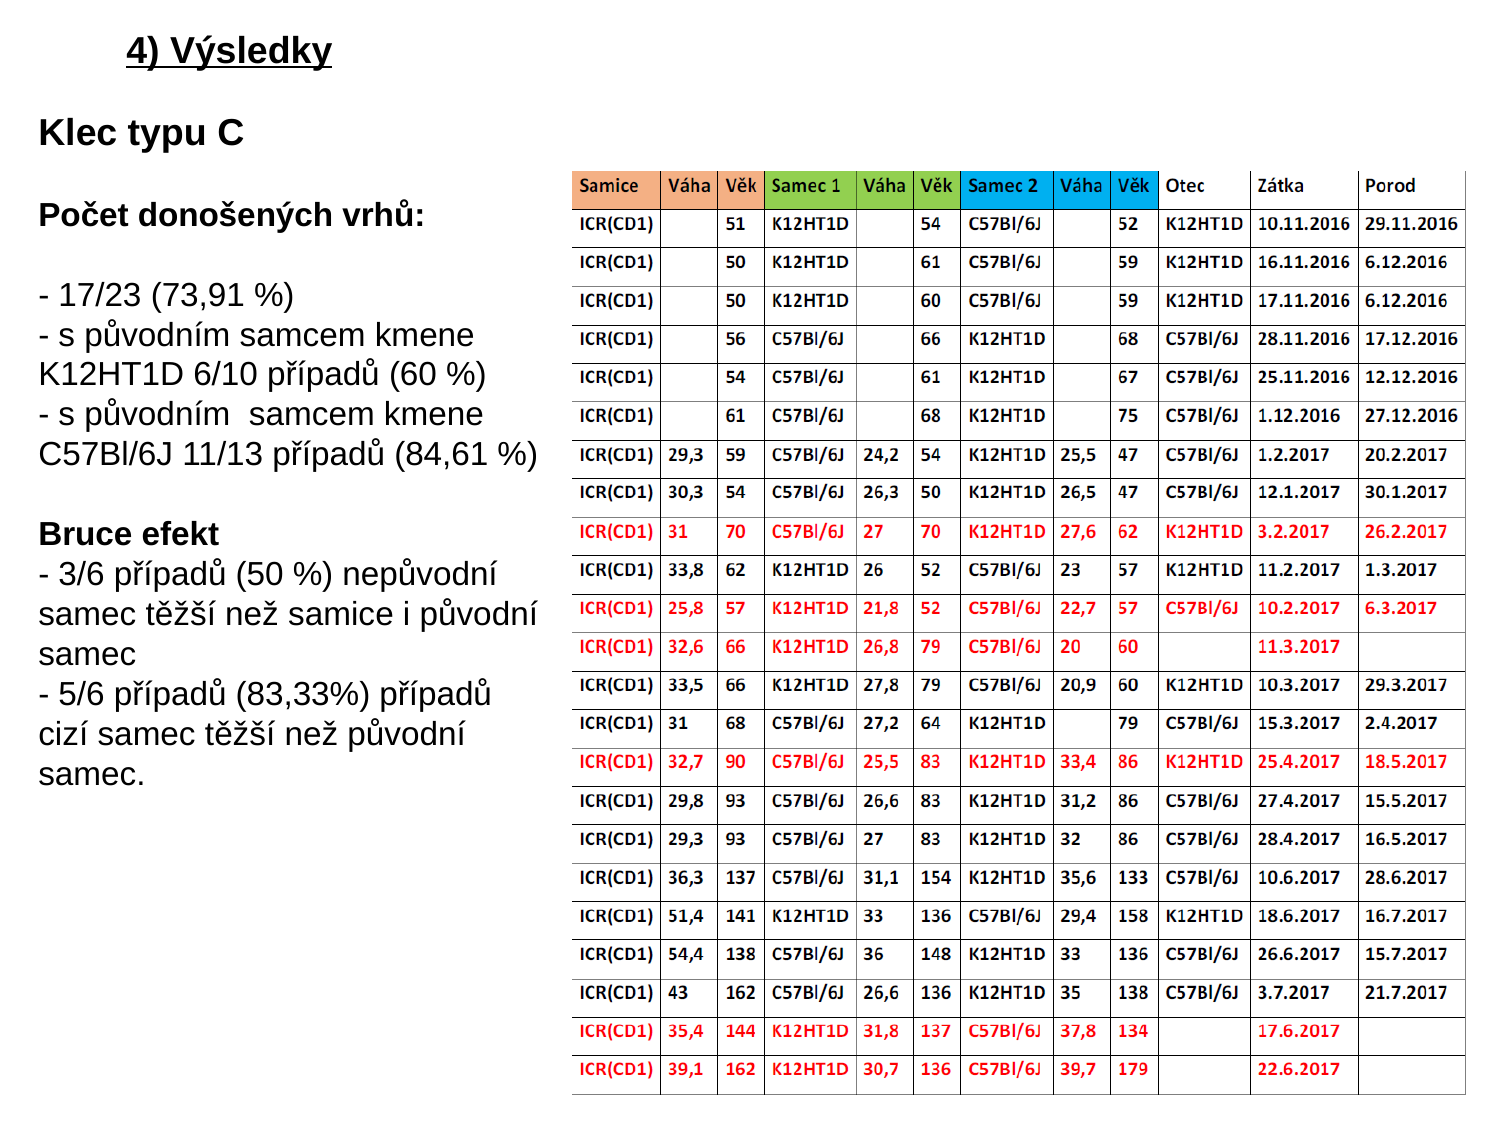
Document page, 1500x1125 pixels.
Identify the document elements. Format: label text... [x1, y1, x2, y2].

picture [572, 171, 1466, 1095]
text_box Klec typu C Počet donošených vrhů: - 17/23 (73,91 %) - s původním samcem kmene K12HT1D 6/10 případů (60 %) - s původním samcem kmene C57Bl/6J 11/13 případů (84,61 %) Bruce efekt - 3/6 případů (50 %) nepůvodní samec těžší než samice i původní samec - 5/6 případů (83,33%) případů cizí samec těžší než původní samec. [23, 100, 1500, 839]
picture [1141, 179, 1145, 191]
text_box 4) Výsledky [16, 19, 1499, 171]
picture [1061, 180, 1068, 191]
